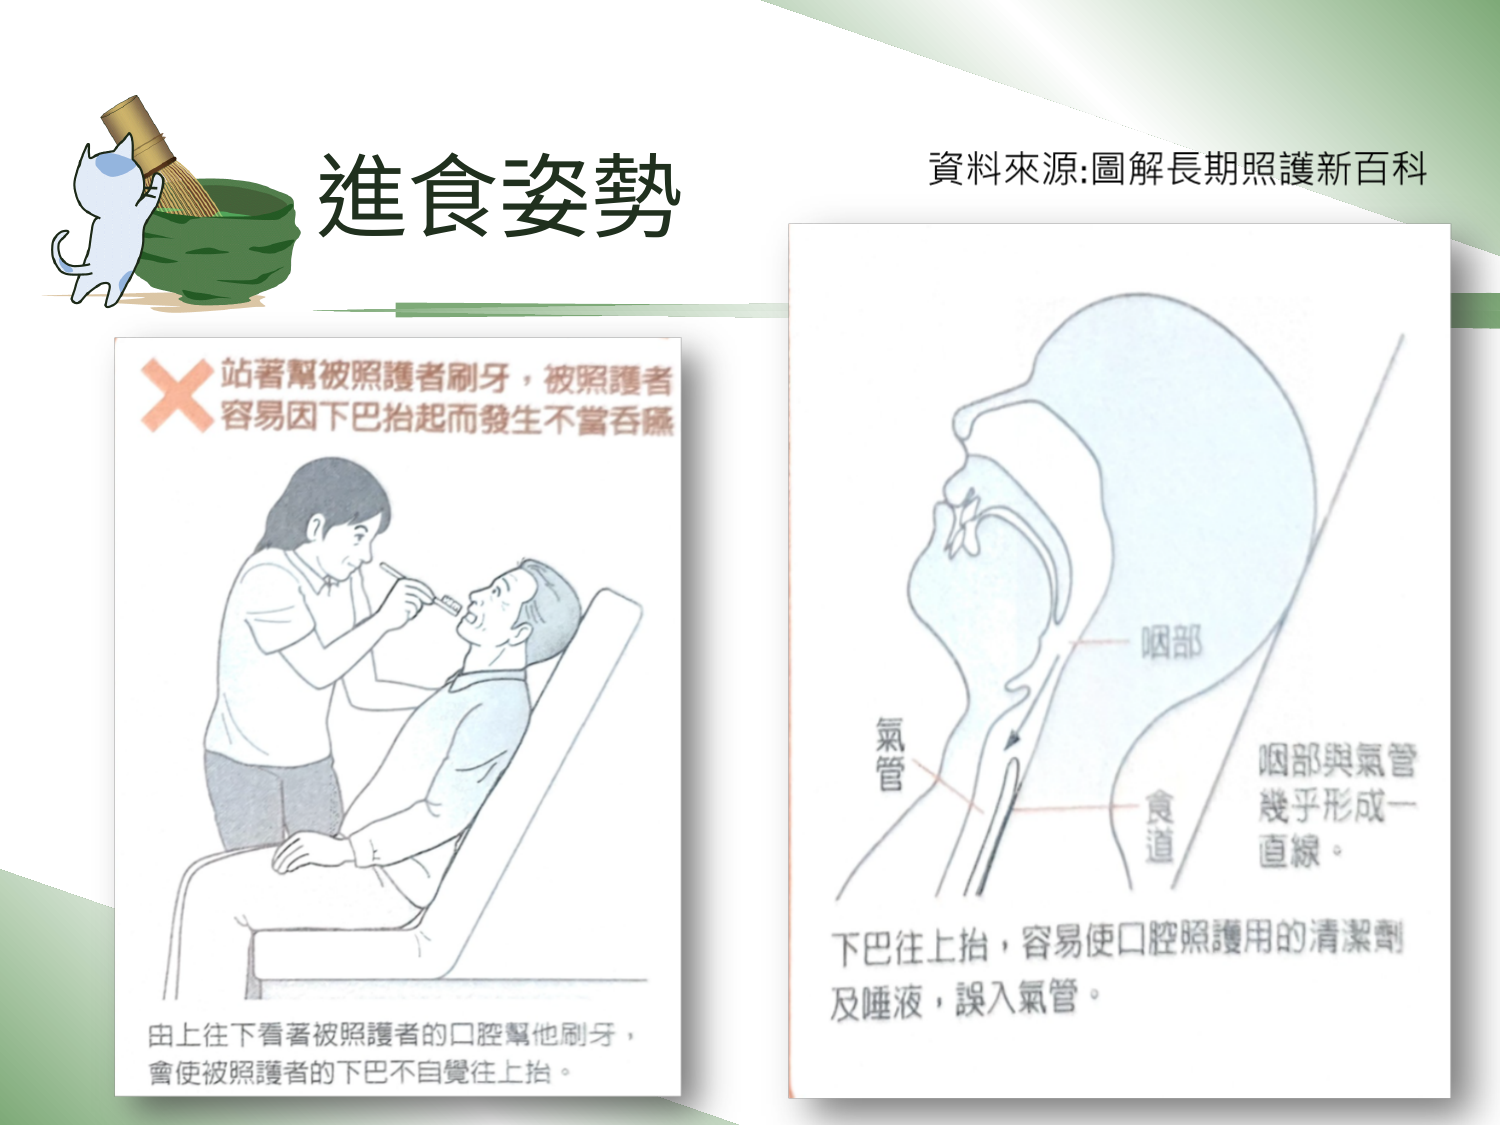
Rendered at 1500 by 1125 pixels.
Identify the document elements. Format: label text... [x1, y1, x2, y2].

title 進食姿勢 [301, 99, 1388, 288]
picture [29, 90, 1500, 1125]
